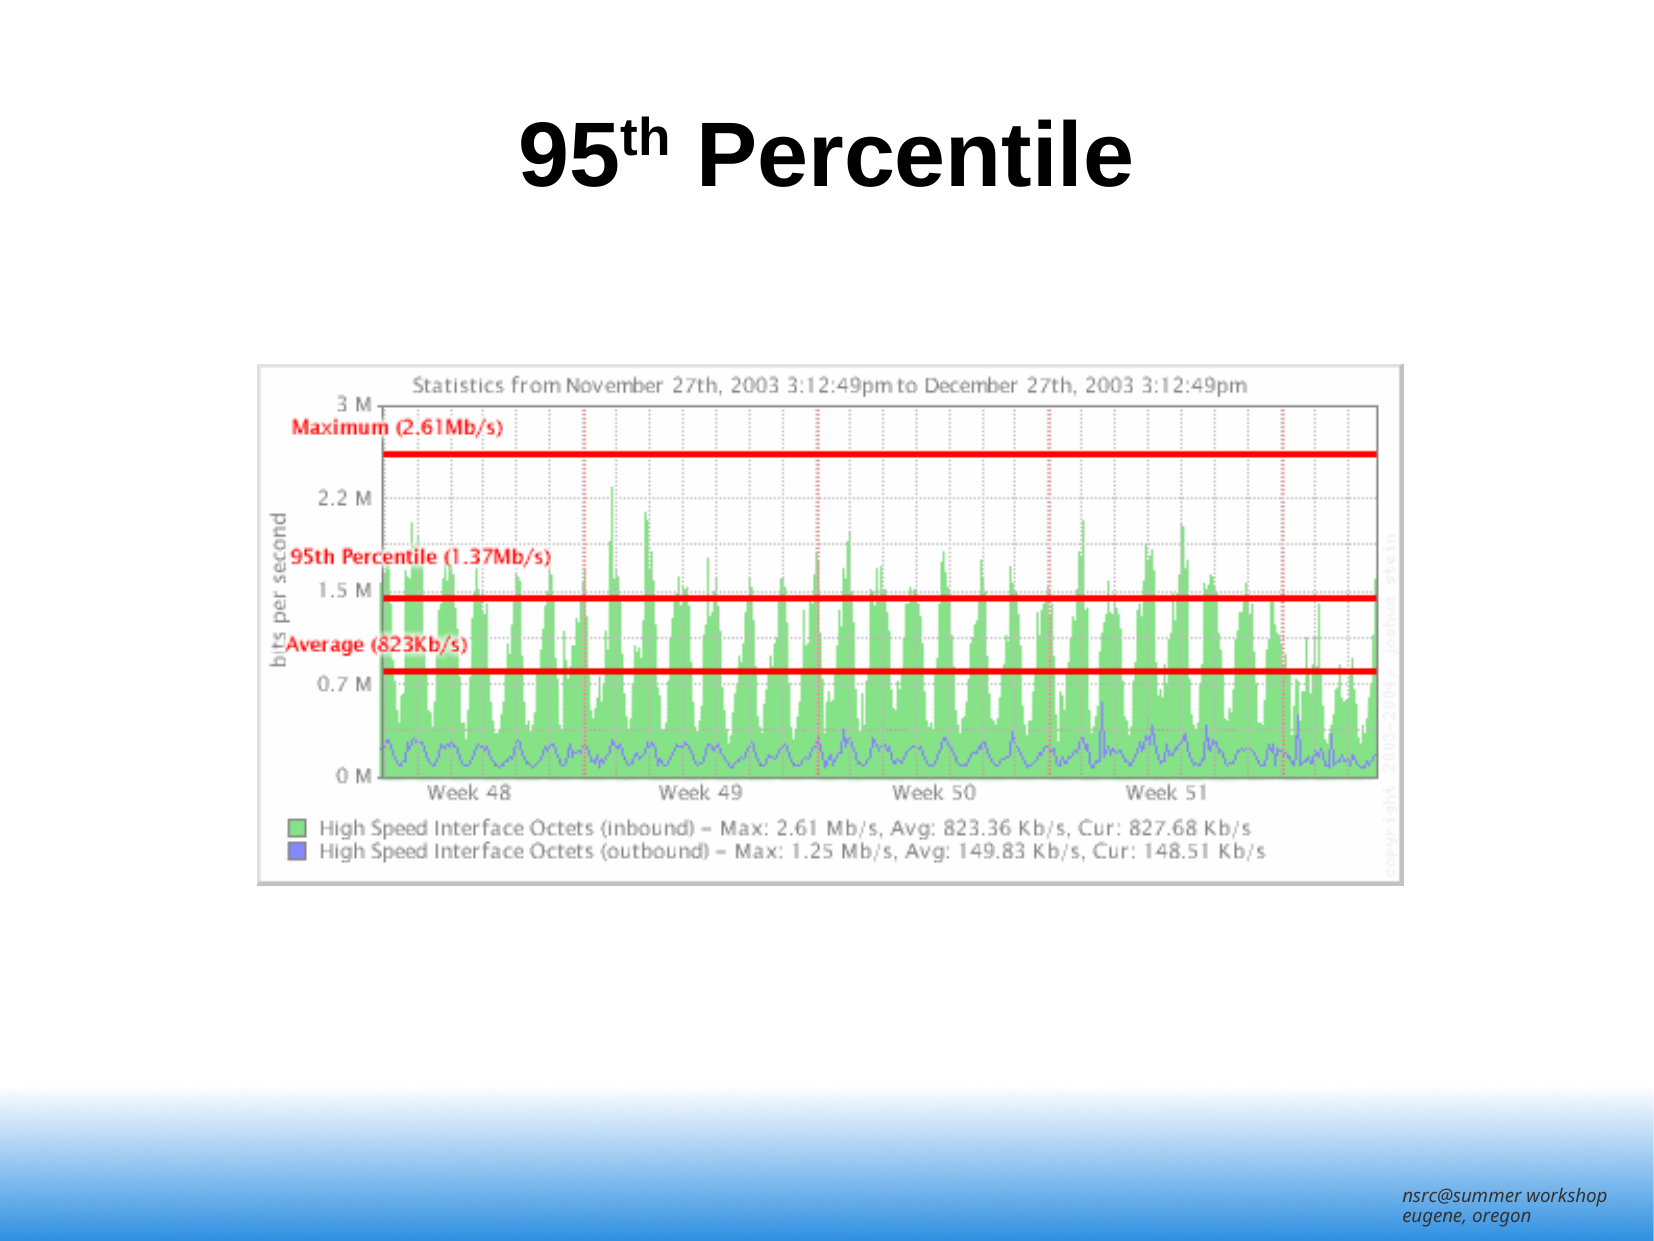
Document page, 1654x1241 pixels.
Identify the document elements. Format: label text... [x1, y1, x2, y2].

title 95th Percentile [82, 49, 1571, 257]
picture [257, 364, 1404, 886]
picture [0, 1083, 1654, 1241]
